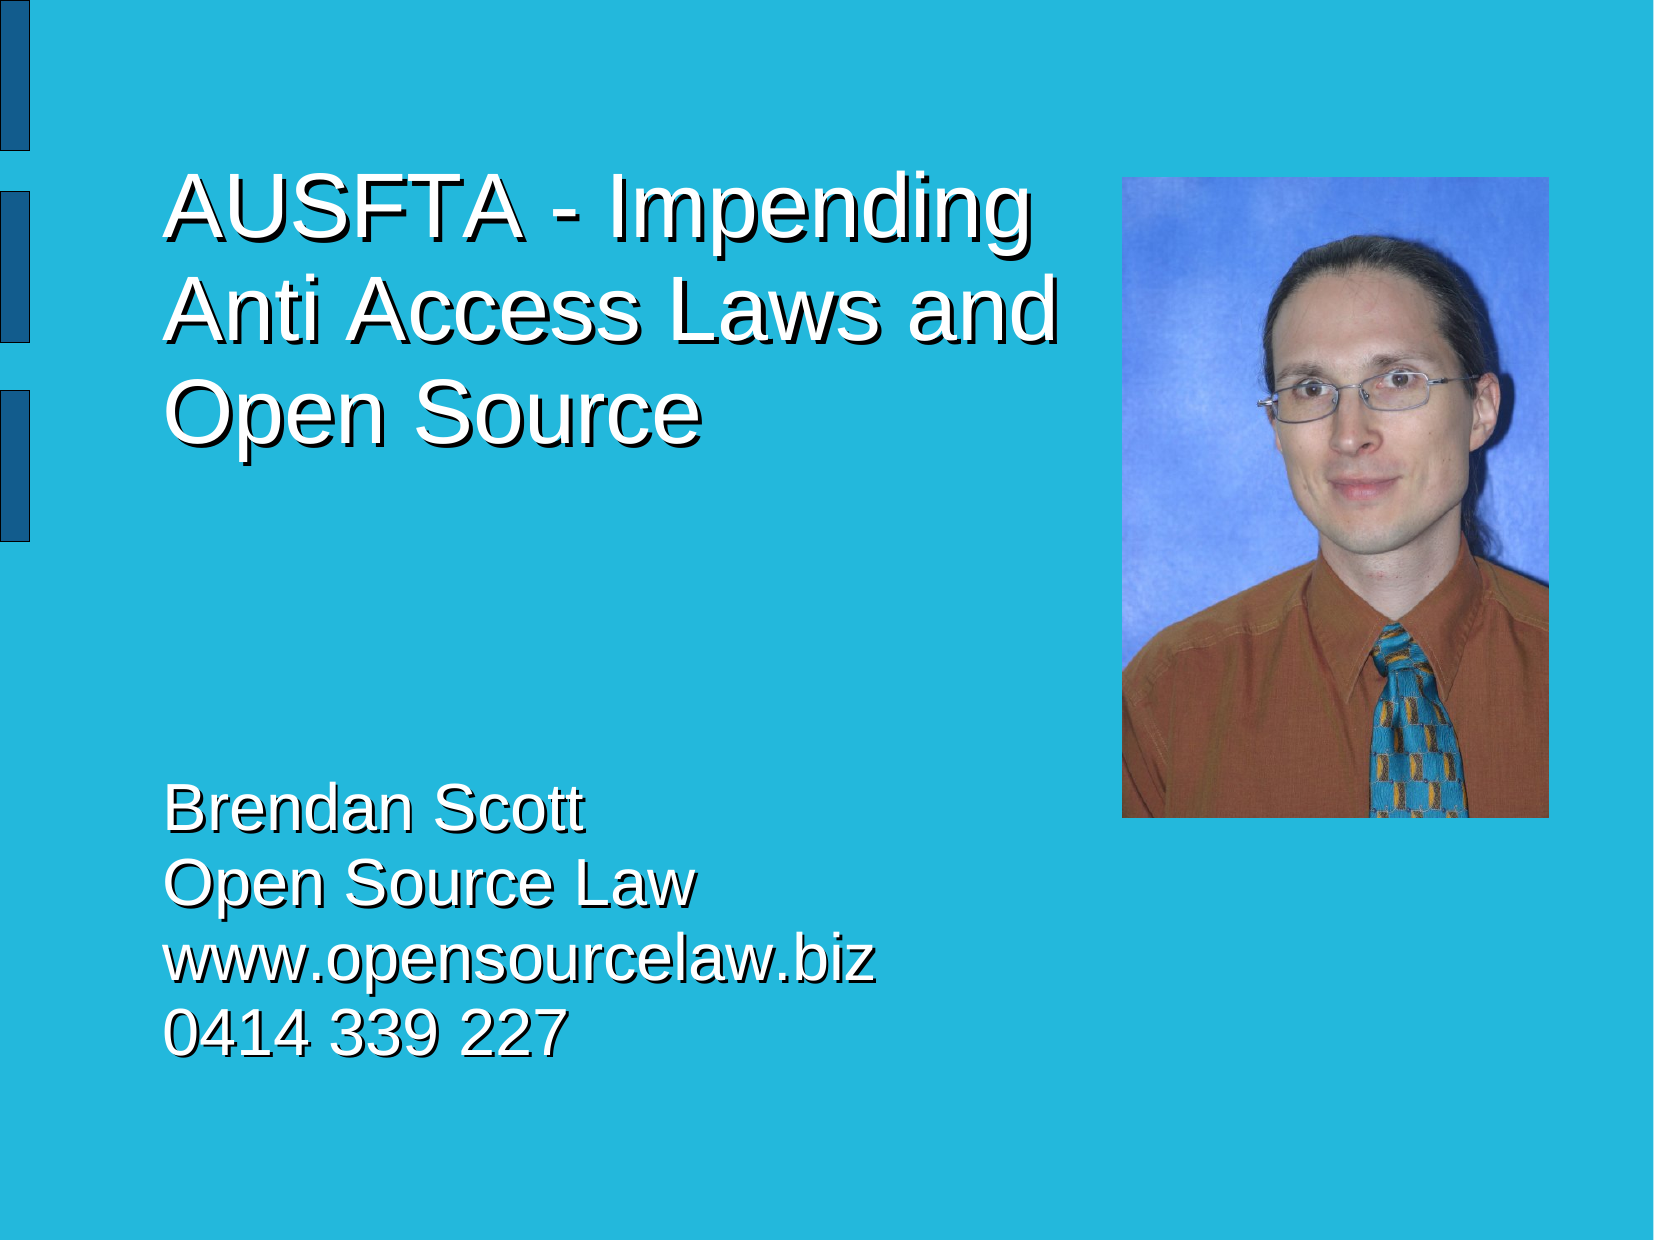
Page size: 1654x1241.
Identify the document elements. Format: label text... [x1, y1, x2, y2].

text_box AUSFTA - Impending Anti Access Laws and Open Source Brendan Scott Open Source Law www.opensourcelaw.biz 0414 339 227 [147, 147, 1123, 1178]
picture [1123, 177, 1549, 818]
